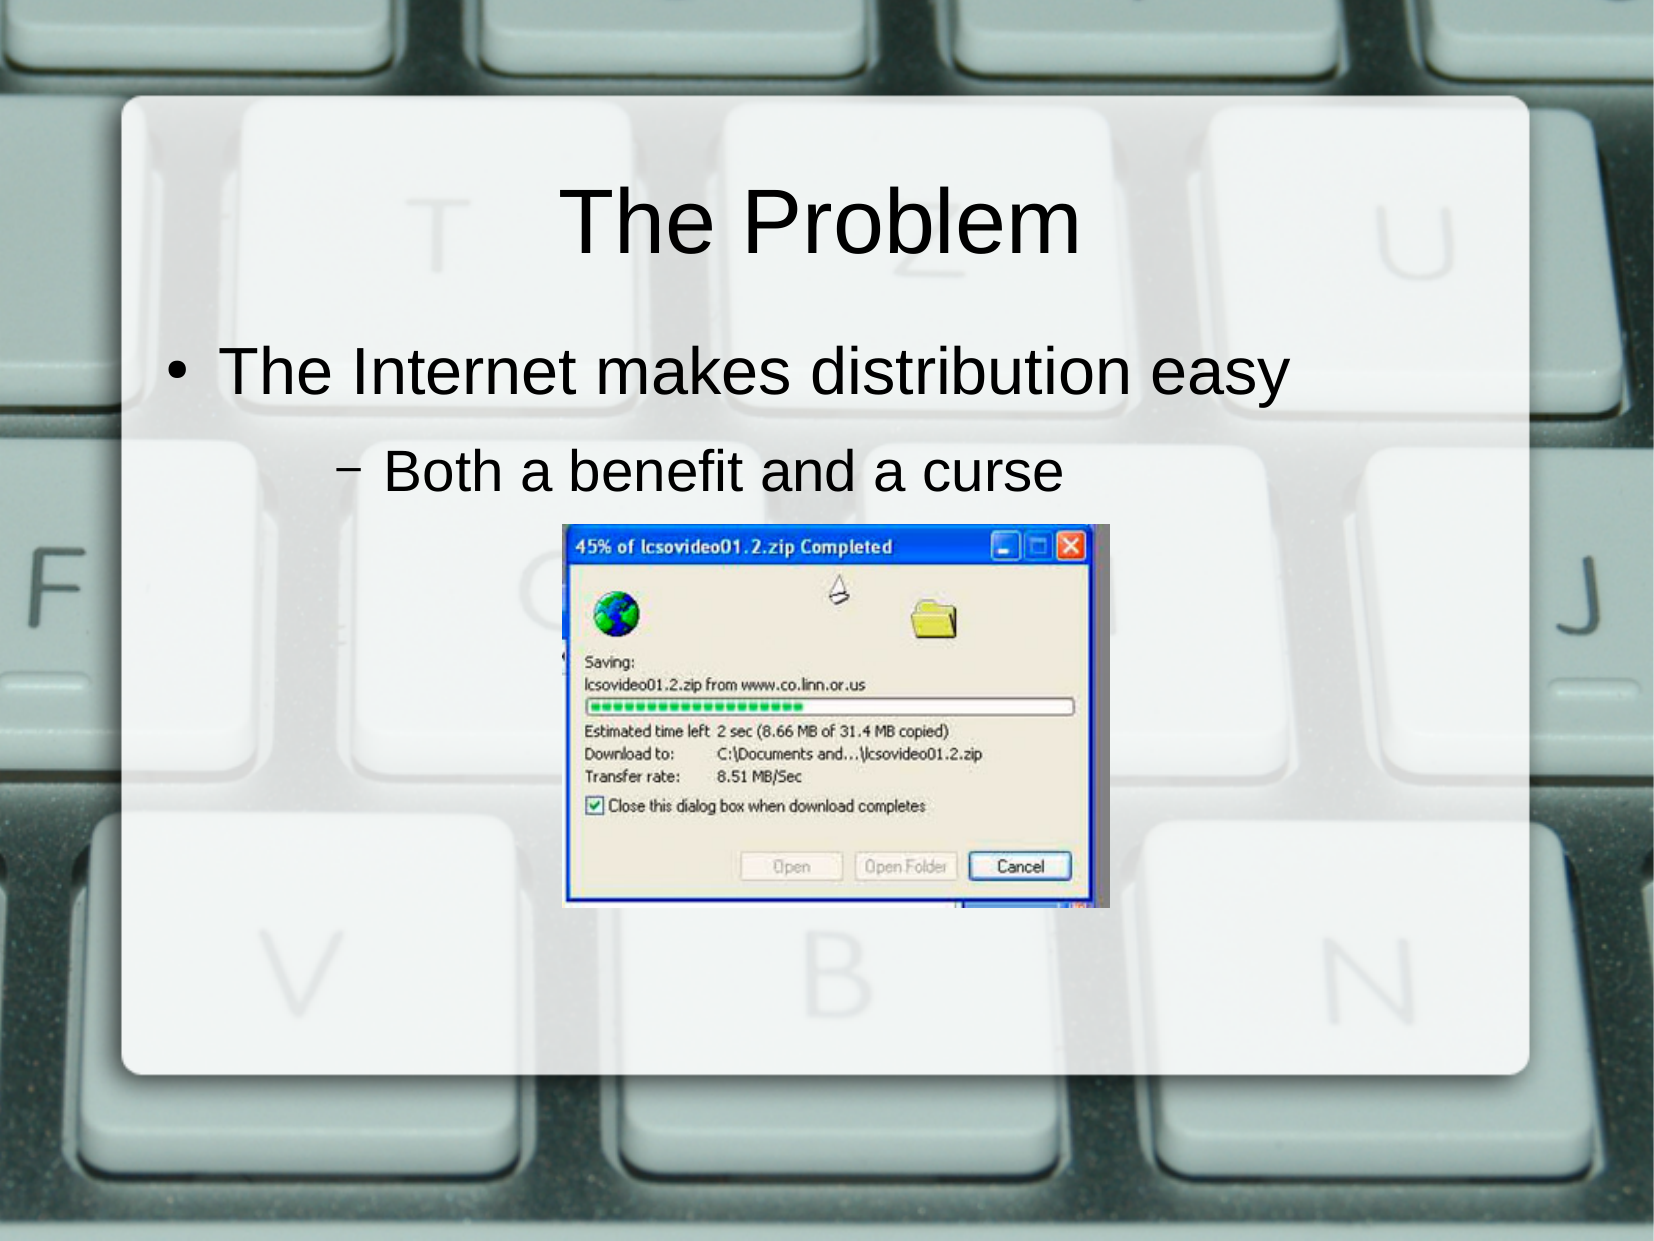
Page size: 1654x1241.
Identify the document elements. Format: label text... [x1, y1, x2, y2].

picture [0, 0, 1654, 1241]
title The Problem [135, 117, 1506, 325]
list The Internet makes distribution easy Both a benefit and a curse [147, 334, 1506, 1226]
